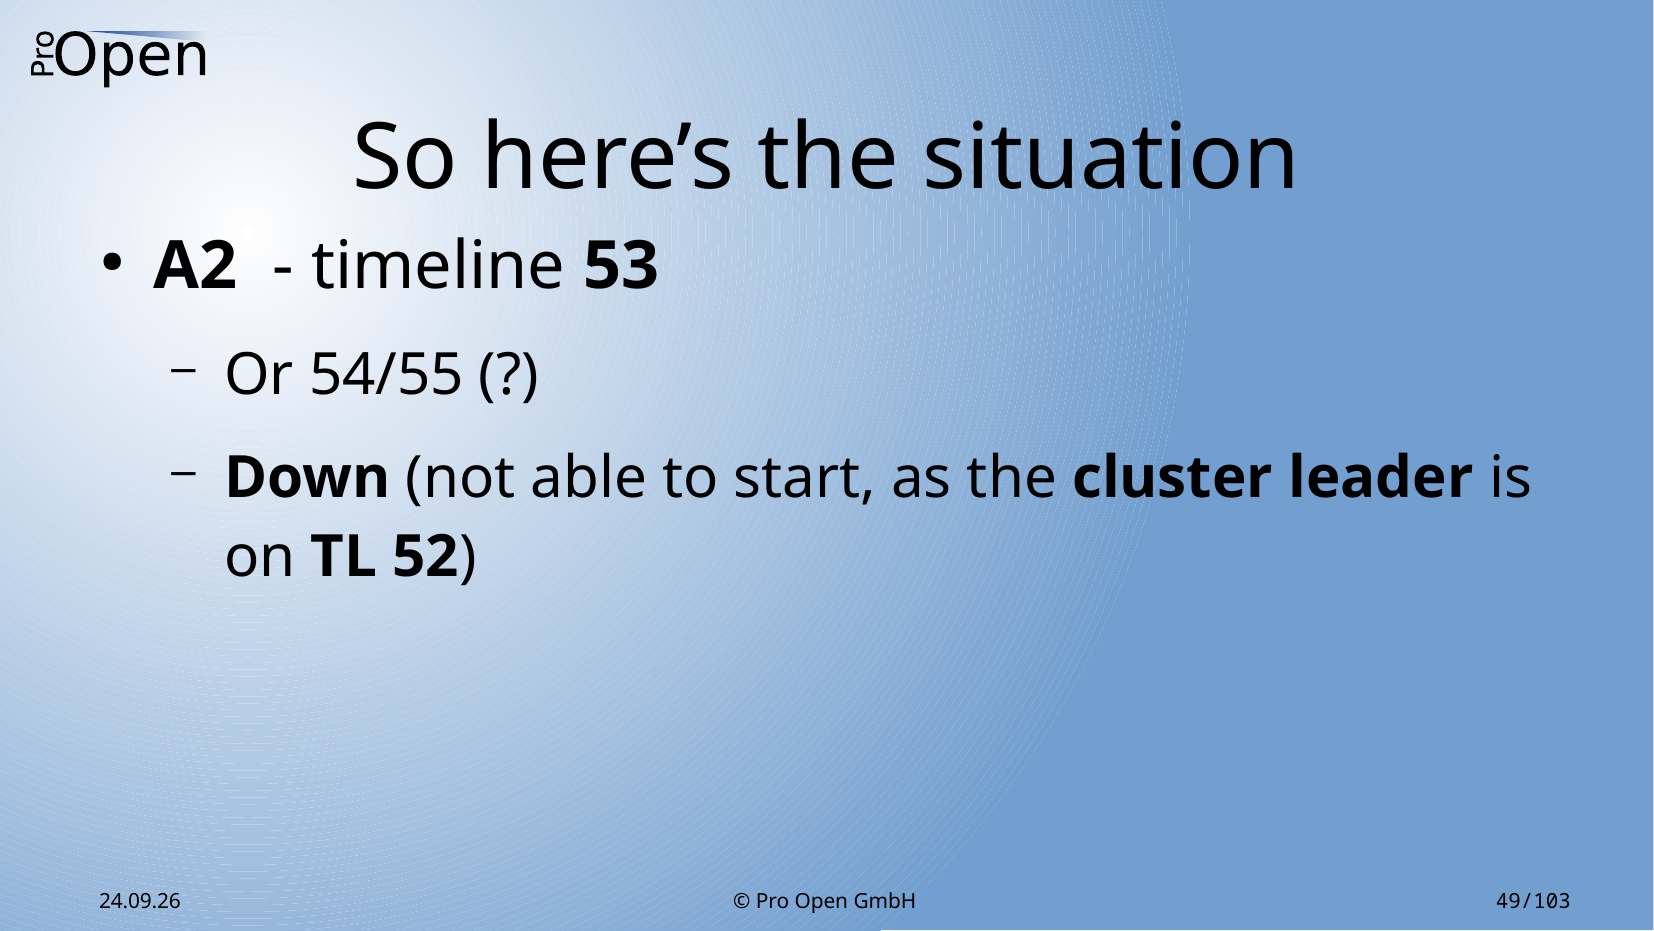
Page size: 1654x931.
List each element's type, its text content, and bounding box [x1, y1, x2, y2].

title So here’s the situation [82, 88, 1571, 217]
list A2 - timeline 53 Or 54/55 (?) Down (not able to start, as the cluster leader is on TL 52) [82, 217, 1571, 827]
